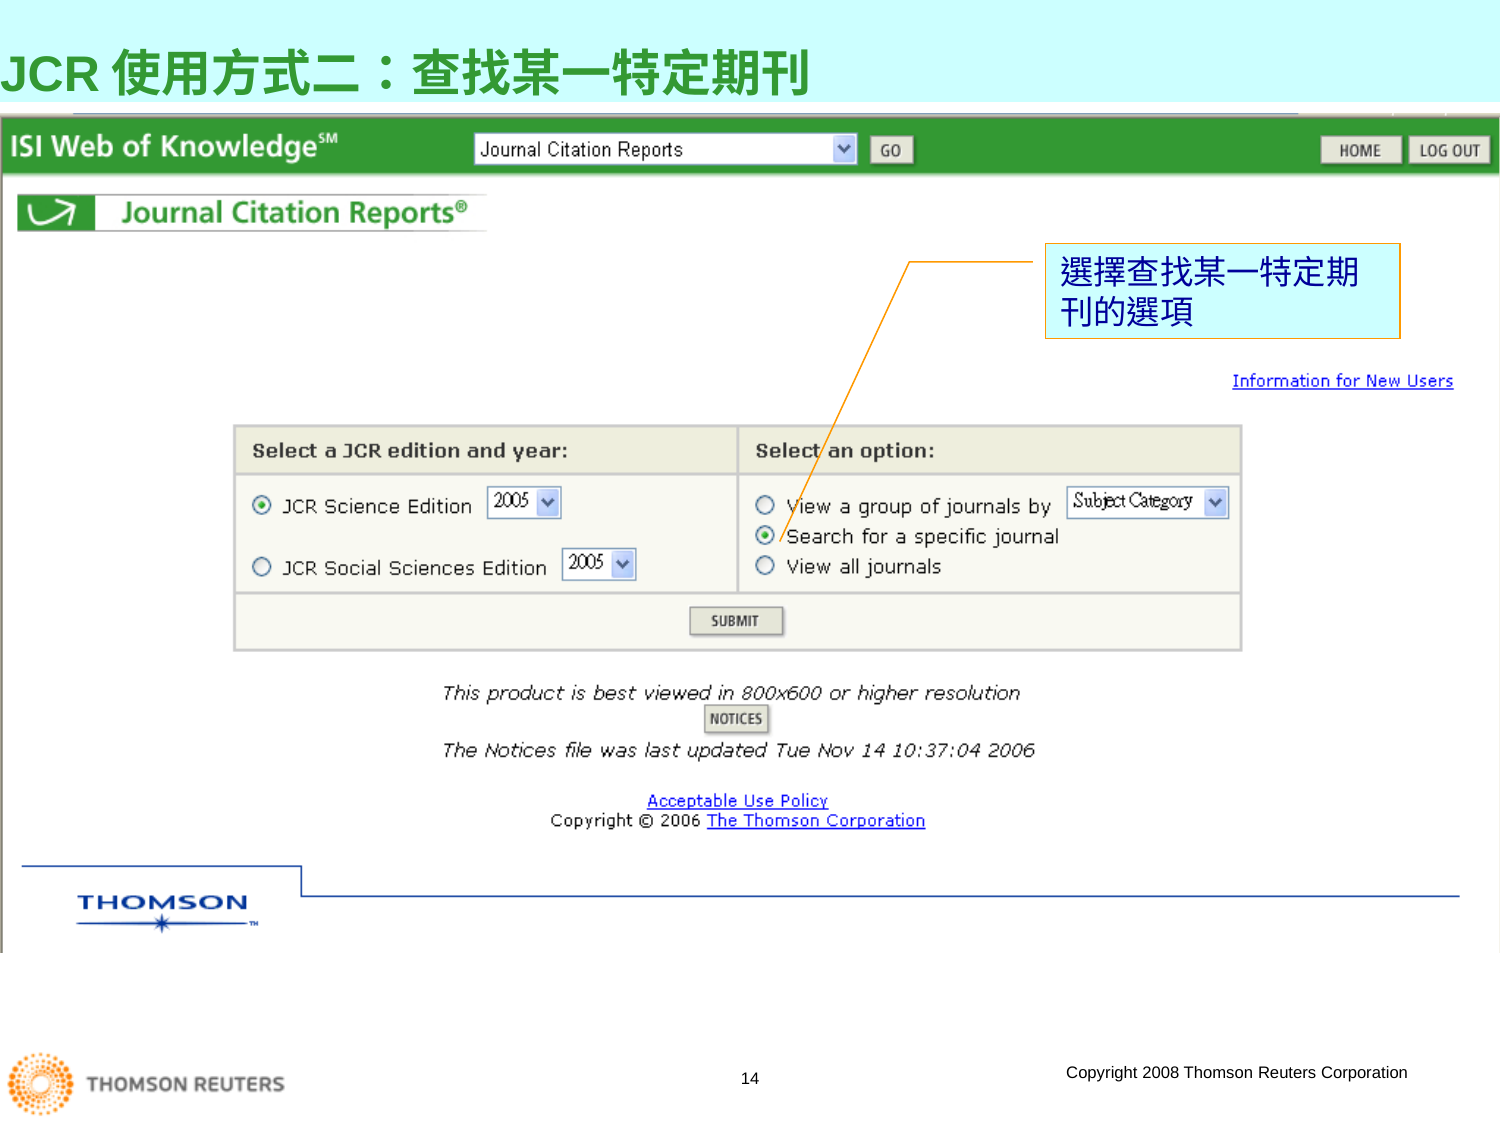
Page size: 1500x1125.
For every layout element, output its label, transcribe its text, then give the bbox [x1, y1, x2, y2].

text_box 選擇查找某一特定期刊的選項 [1045, 243, 1400, 338]
picture [0, 113, 1500, 953]
title JCR使用方式二：查找某一特定期刊 [0, 0, 1500, 102]
